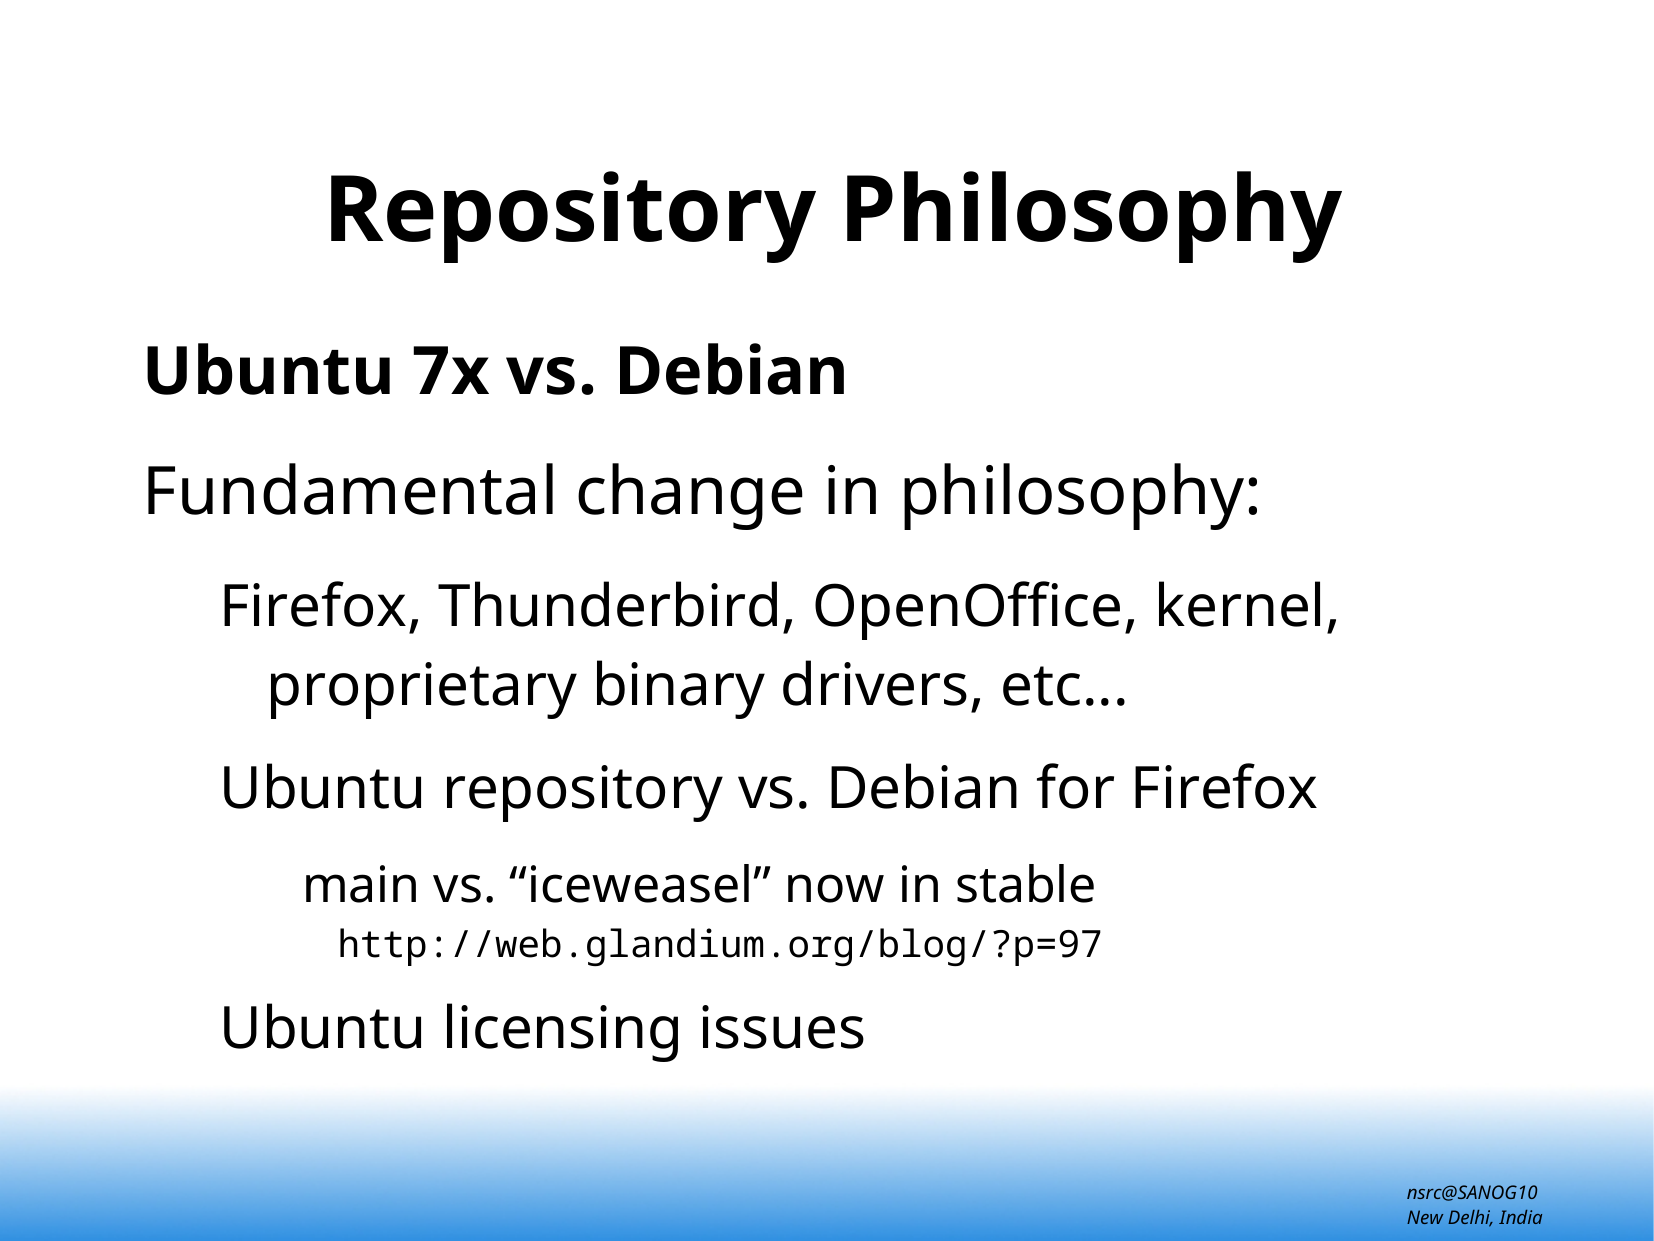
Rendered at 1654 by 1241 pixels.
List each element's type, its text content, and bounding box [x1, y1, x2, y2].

list Ubuntu 7x vs. Debian Fundamental change in philosophy: Firefox, Thunderbird, OpenOffice, kernel, proprietary binary drivers, etc... Ubuntu repository vs. Debian for Firefox main vs. “iceweasel” now in stable http://web.glandium.org/blog/?p=97 Ubuntu licensing issues [125, 322, 1537, 1105]
picture [0, 1083, 1654, 1241]
title Repository Philosophy [109, 102, 1558, 310]
